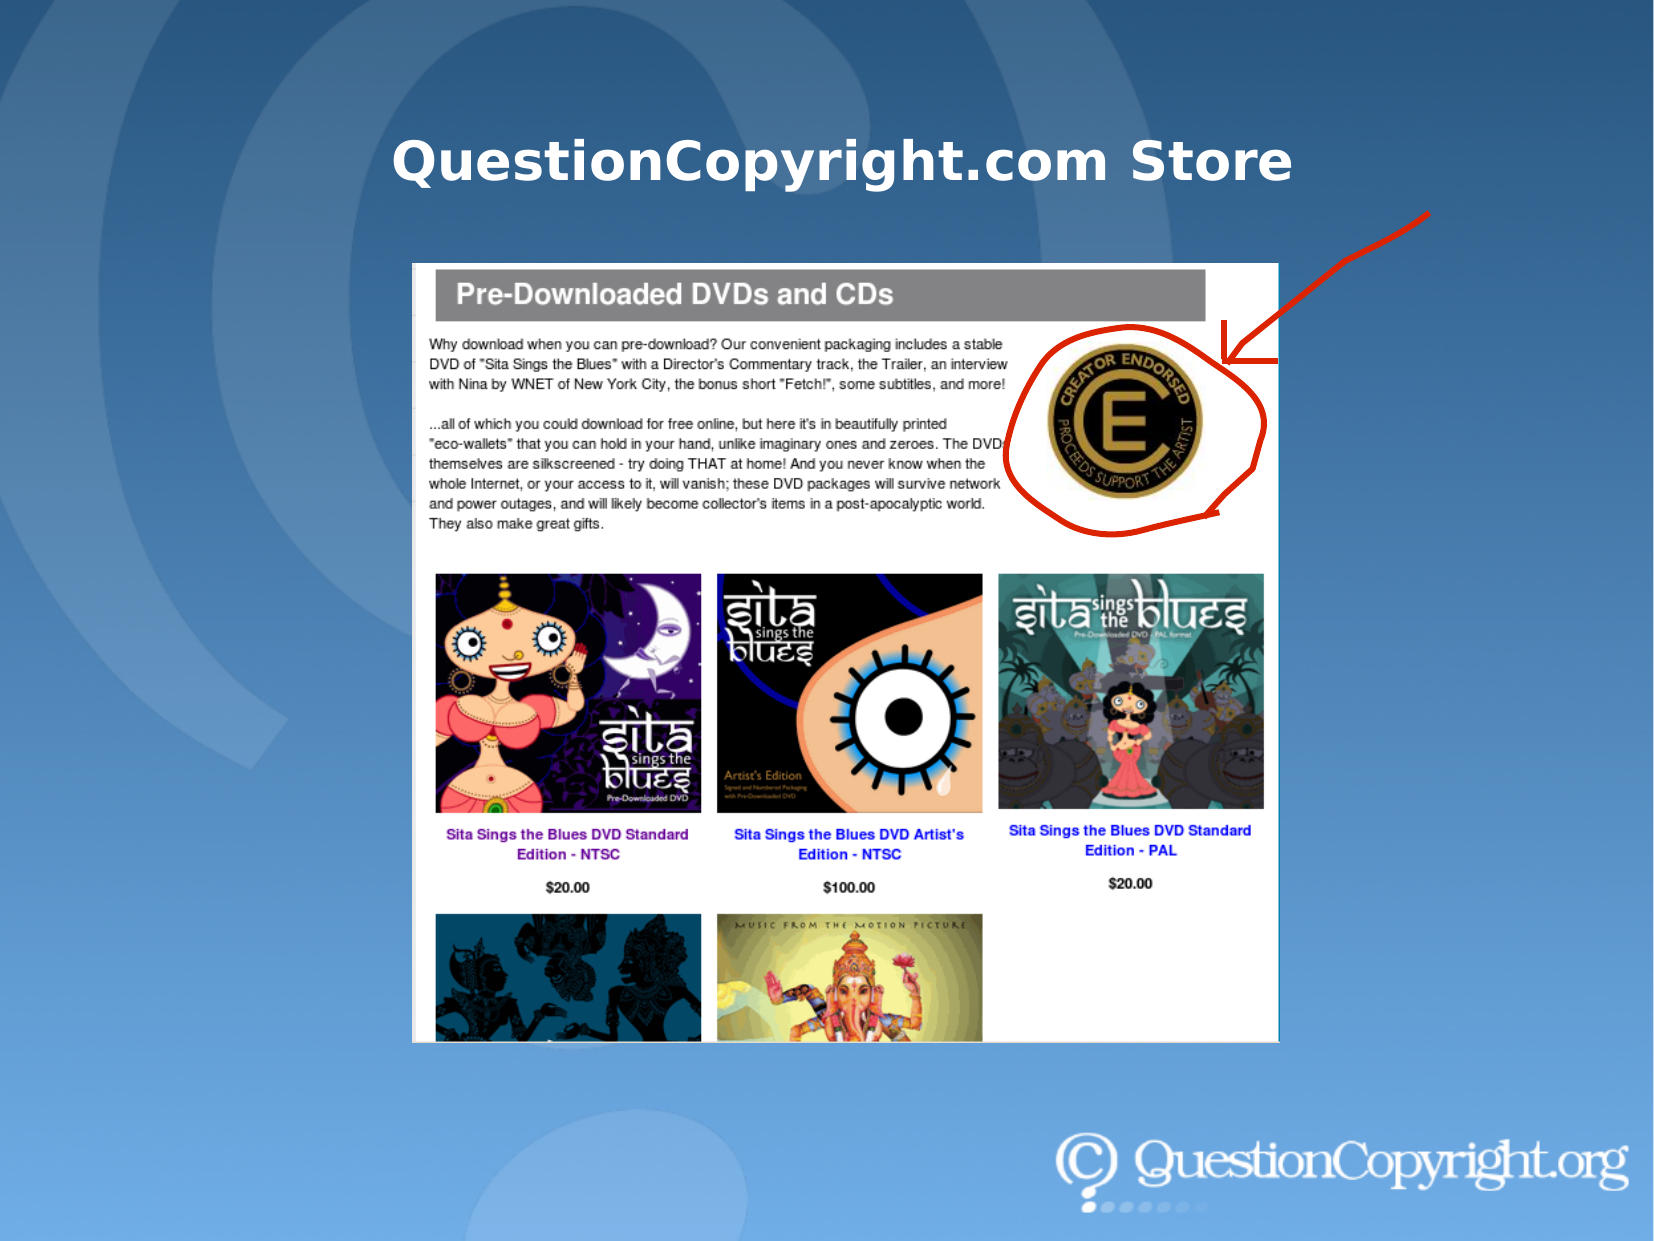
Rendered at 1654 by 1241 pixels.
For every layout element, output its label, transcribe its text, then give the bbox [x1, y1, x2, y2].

text_box QuestionCopyright.com Store [376, 122, 1311, 201]
picture [0, 0, 1654, 1241]
